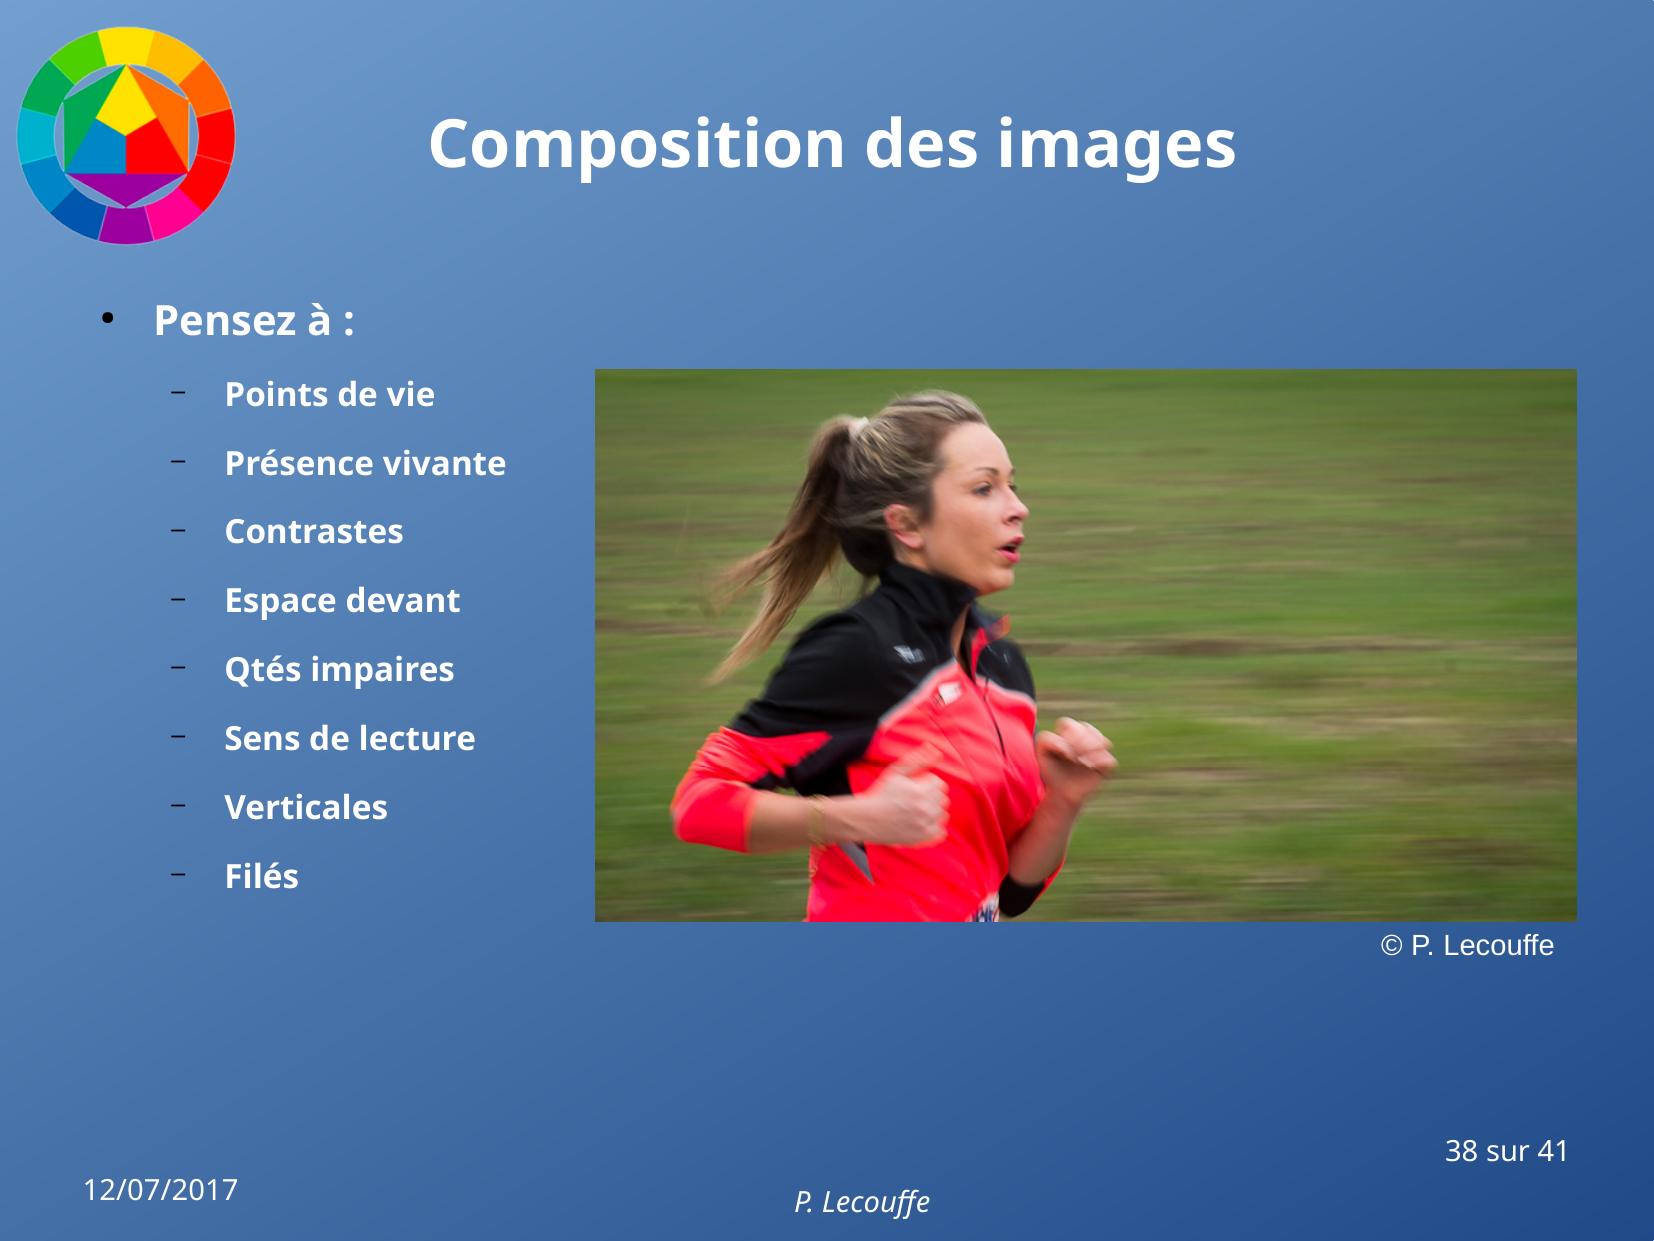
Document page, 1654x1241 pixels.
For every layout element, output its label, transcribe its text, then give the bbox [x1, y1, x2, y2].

list Pensez à : Points de vie Présence vivante Contrastes Espace devant Qtés impaires Sens de lecture Verticales Filés [82, 290, 1571, 1058]
picture [595, 369, 1577, 922]
picture [6, 22, 249, 252]
title Composition des images [236, 58, 1430, 225]
text_box © P. Lecouffe [1358, 922, 1574, 969]
